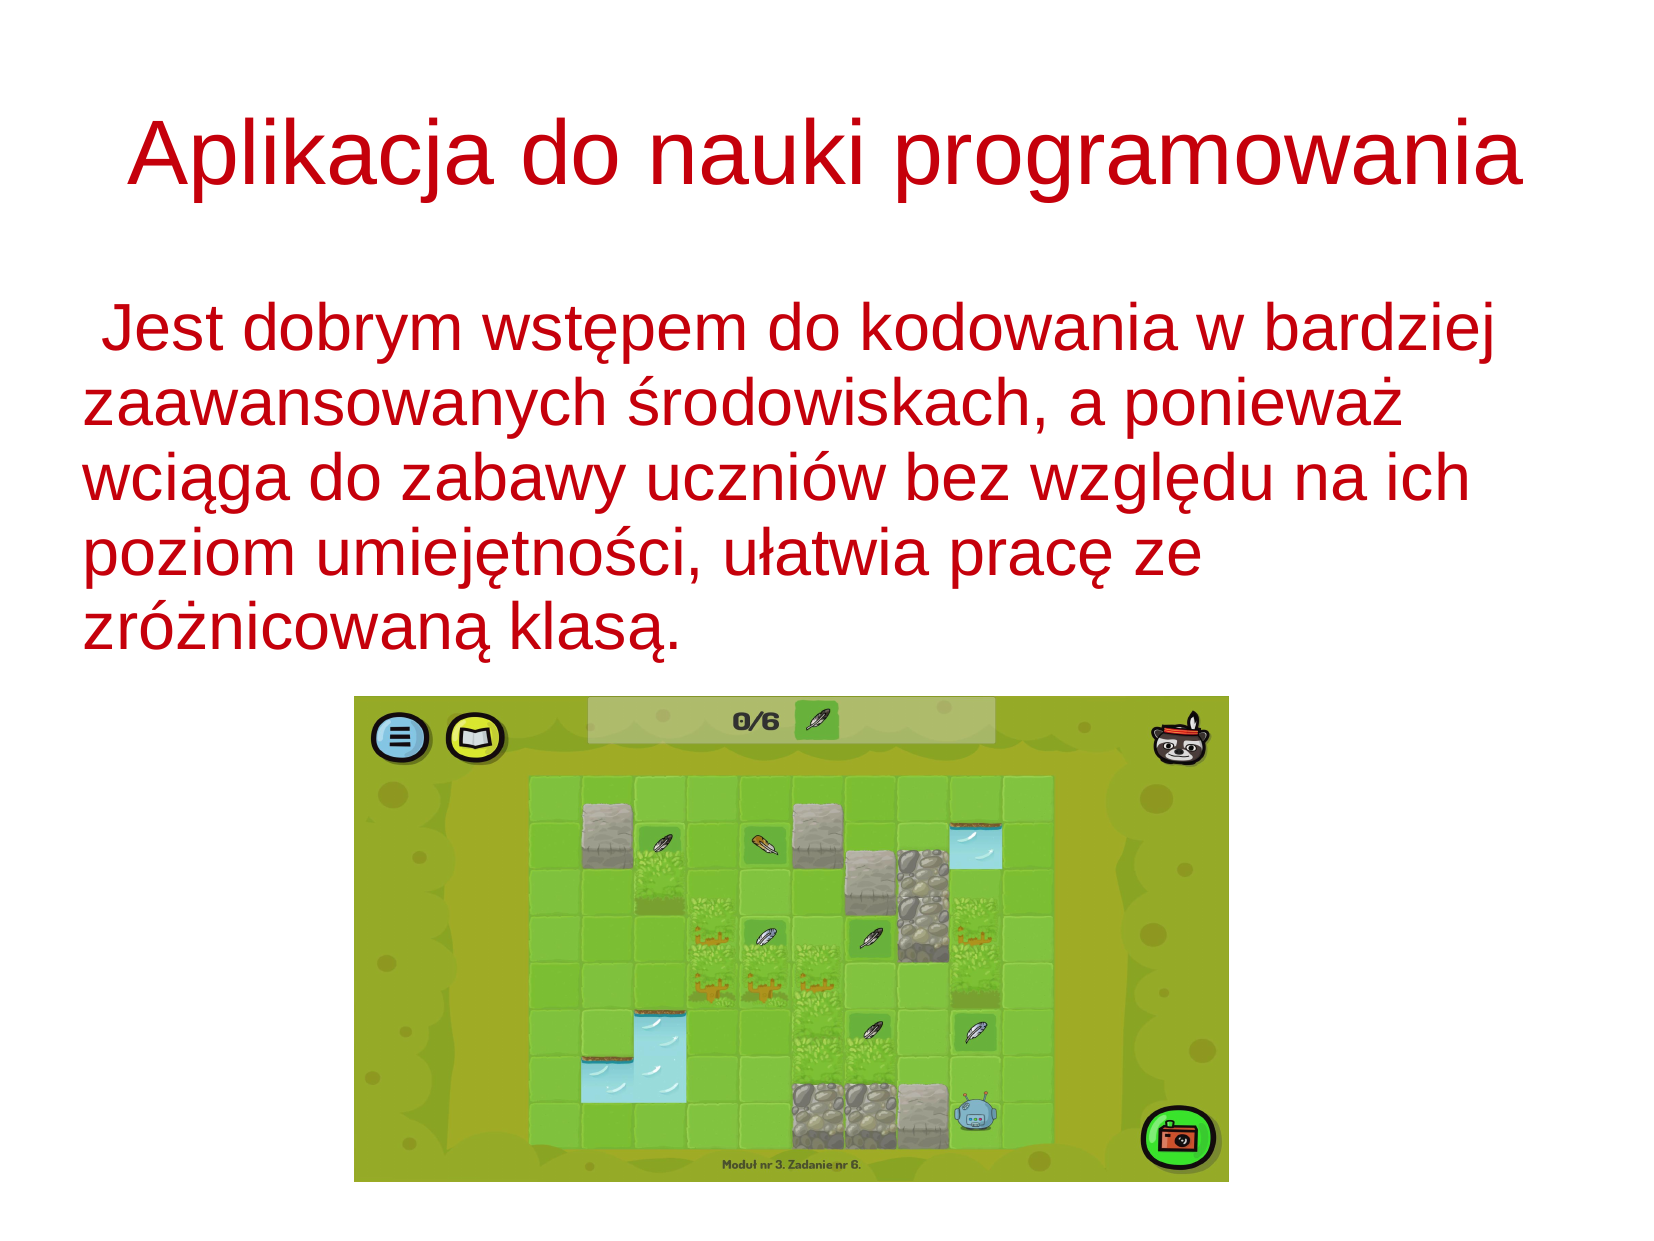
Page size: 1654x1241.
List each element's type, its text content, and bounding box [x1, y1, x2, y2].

picture [354, 696, 1229, 1182]
title Aplikacja do nauki programowania [82, 49, 1571, 257]
list Jest dobrym wstępem do kodowania w bardziej zaawansowanych środowiskach, a ponieważ wciąga do zabawy uczniów bez względu na ich poziom umiejętności, ułatwia pracę ze zróżnicowaną klasą. [82, 290, 1571, 1109]
